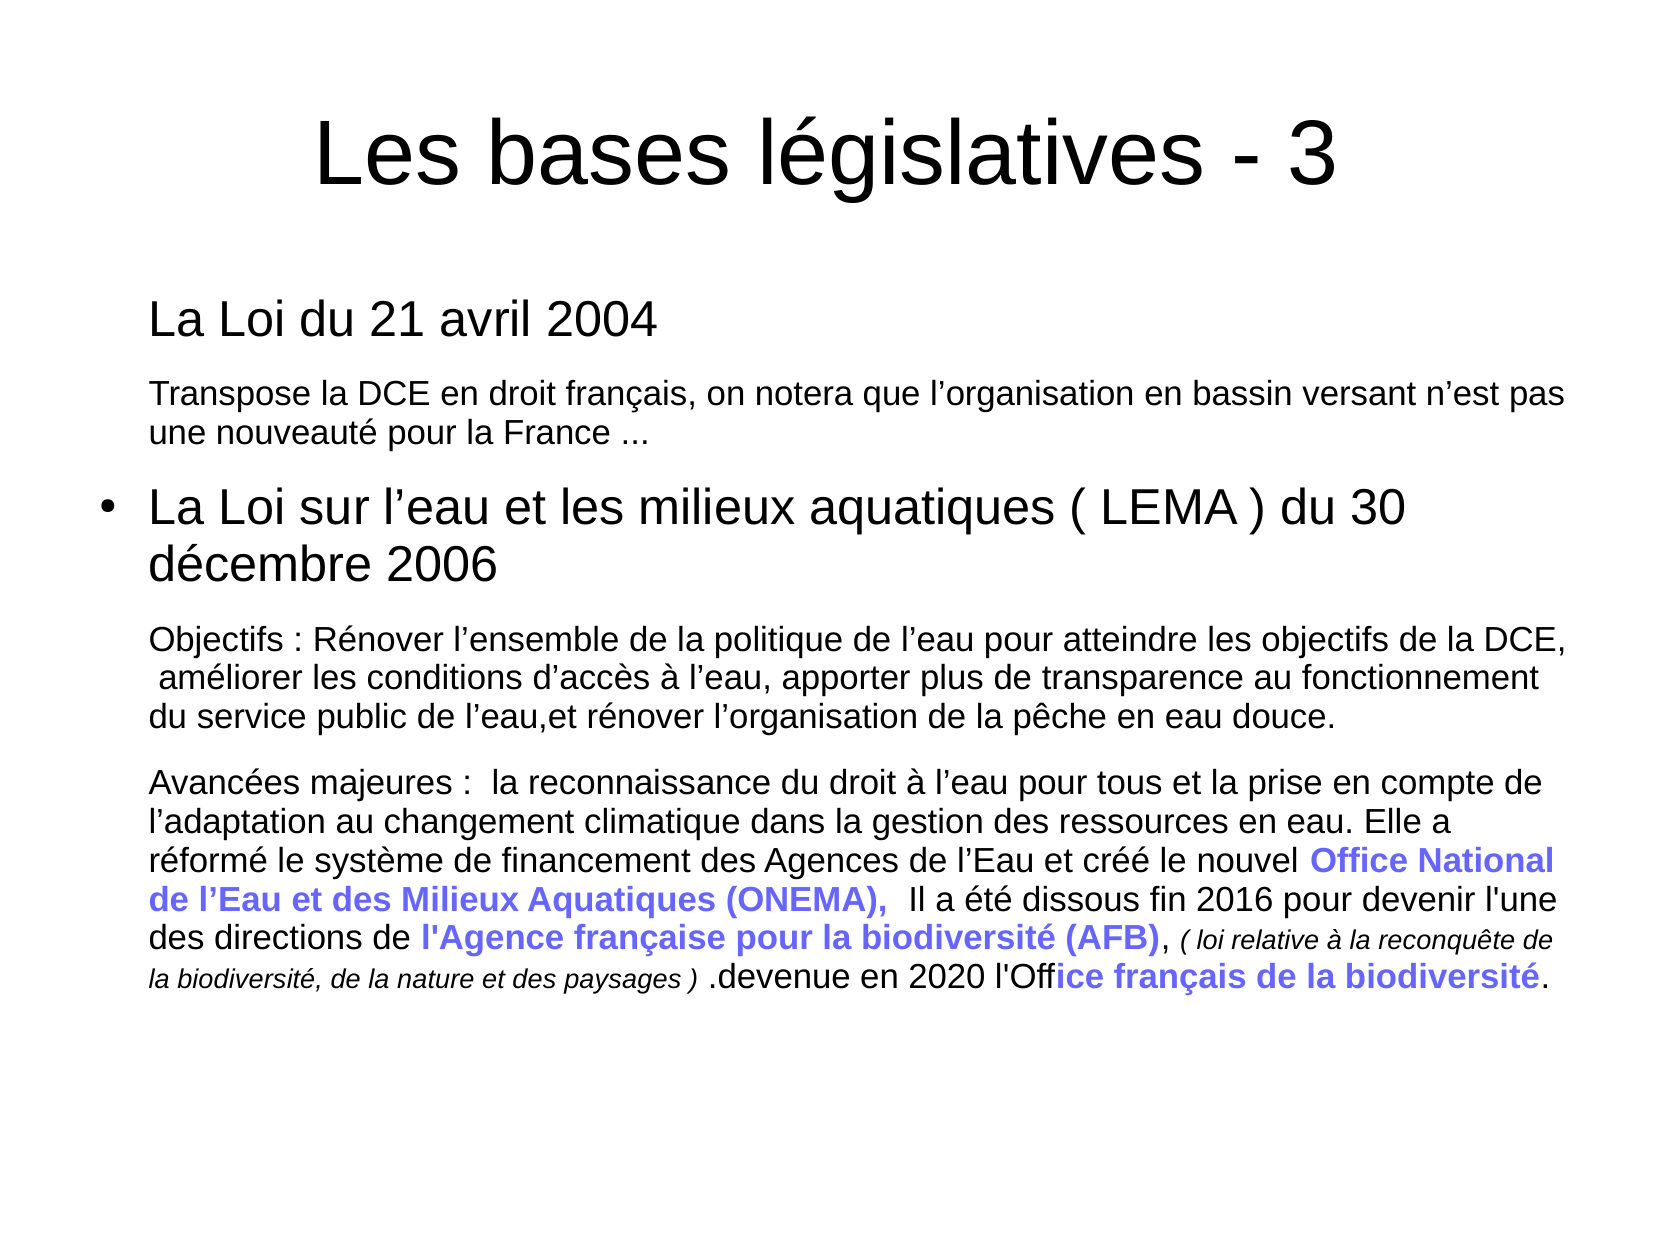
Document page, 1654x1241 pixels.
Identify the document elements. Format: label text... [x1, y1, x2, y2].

title Les bases législatives - 3 [82, 49, 1571, 257]
list La Loi du 21 avril 2004 Transpose la DCE en droit français, on notera que l’organisation en bassin versant n’est pas une nouveauté pour la France ... La Loi sur l’eau et les milieux aquatiques ( LEMA ) du 30 décembre 2006 Objectifs : Rénover l’ensemble de la politique de l’eau pour atteindre les objectifs de la DCE, améliorer les conditions d’accès à l’eau, apporter plus de transparence au fonctionnement du service public de l’eau,et rénover l’organisation de la pêche en eau douce. Avancées majeures : la reconnaissance du droit à l’eau pour tous et la prise en compte de l’adaptation au changement climatique dans la gestion des ressources en eau. Elle a réformé le système de financement des Agences de l’Eau et créé le nouvel Office National de l’Eau et des Milieux Aquatiques (ONEMA), Il a été dissous fin 2016 pour devenir l'une des directions de l'Agence française pour la biodiversité (AFB), ( loi relative à la reconquête de la biodiversité, de la nature et des paysages ) .devenue en 2020 l'Office français de la biodiversité. [82, 290, 1571, 1010]
